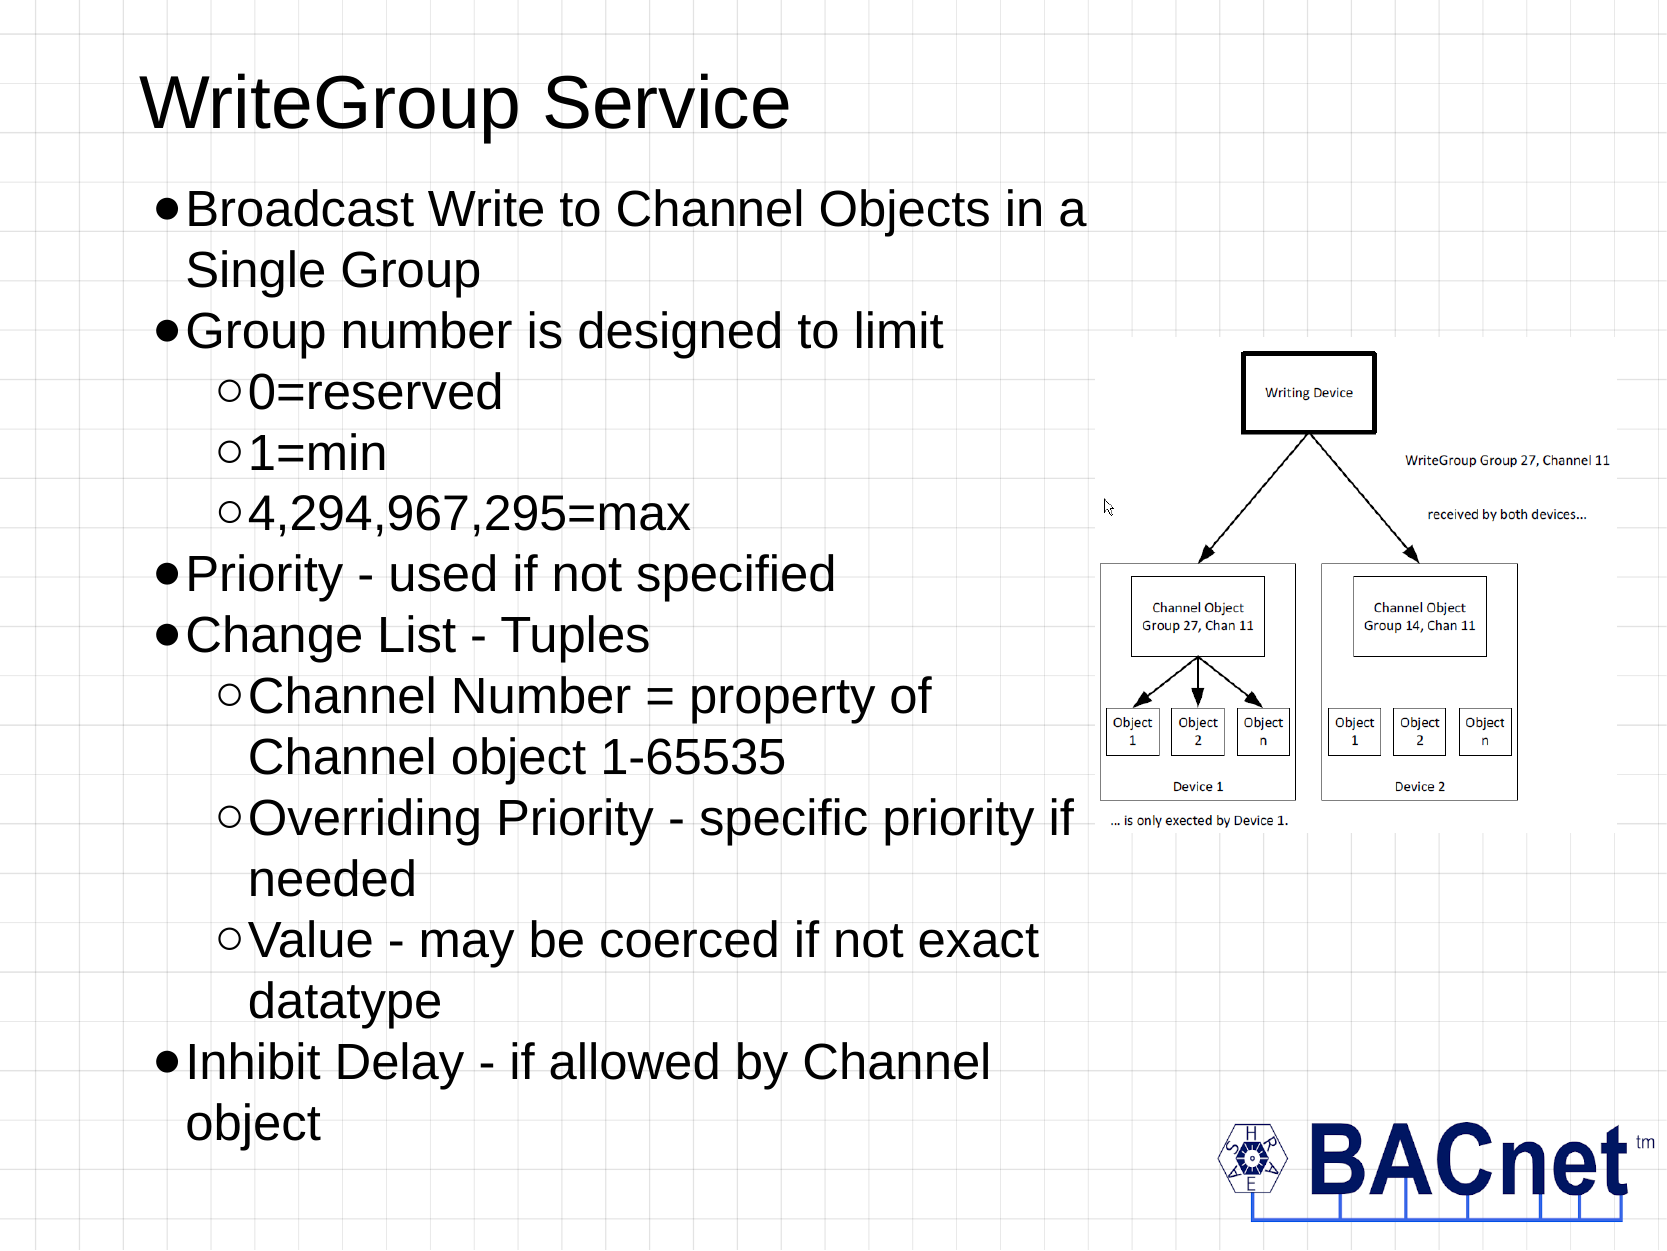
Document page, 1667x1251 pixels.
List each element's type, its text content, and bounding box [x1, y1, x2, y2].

title WriteGroup Service [133, 47, 1630, 170]
list Broadcast Write to Channel Objects in a Single Group Group number is designed to limit 0=reserved 1=min 4,294,967,295=max Priority - used if not specified Change List - Tuples Channel Number = property of Channel object 1-65535 Overriding Priority - specific priority if needed Value - may be coerced if not exact datatype Inhibit Delay - if allowed by Channel object [116, 169, 1096, 1196]
picture [0, 0, 1667, 1250]
